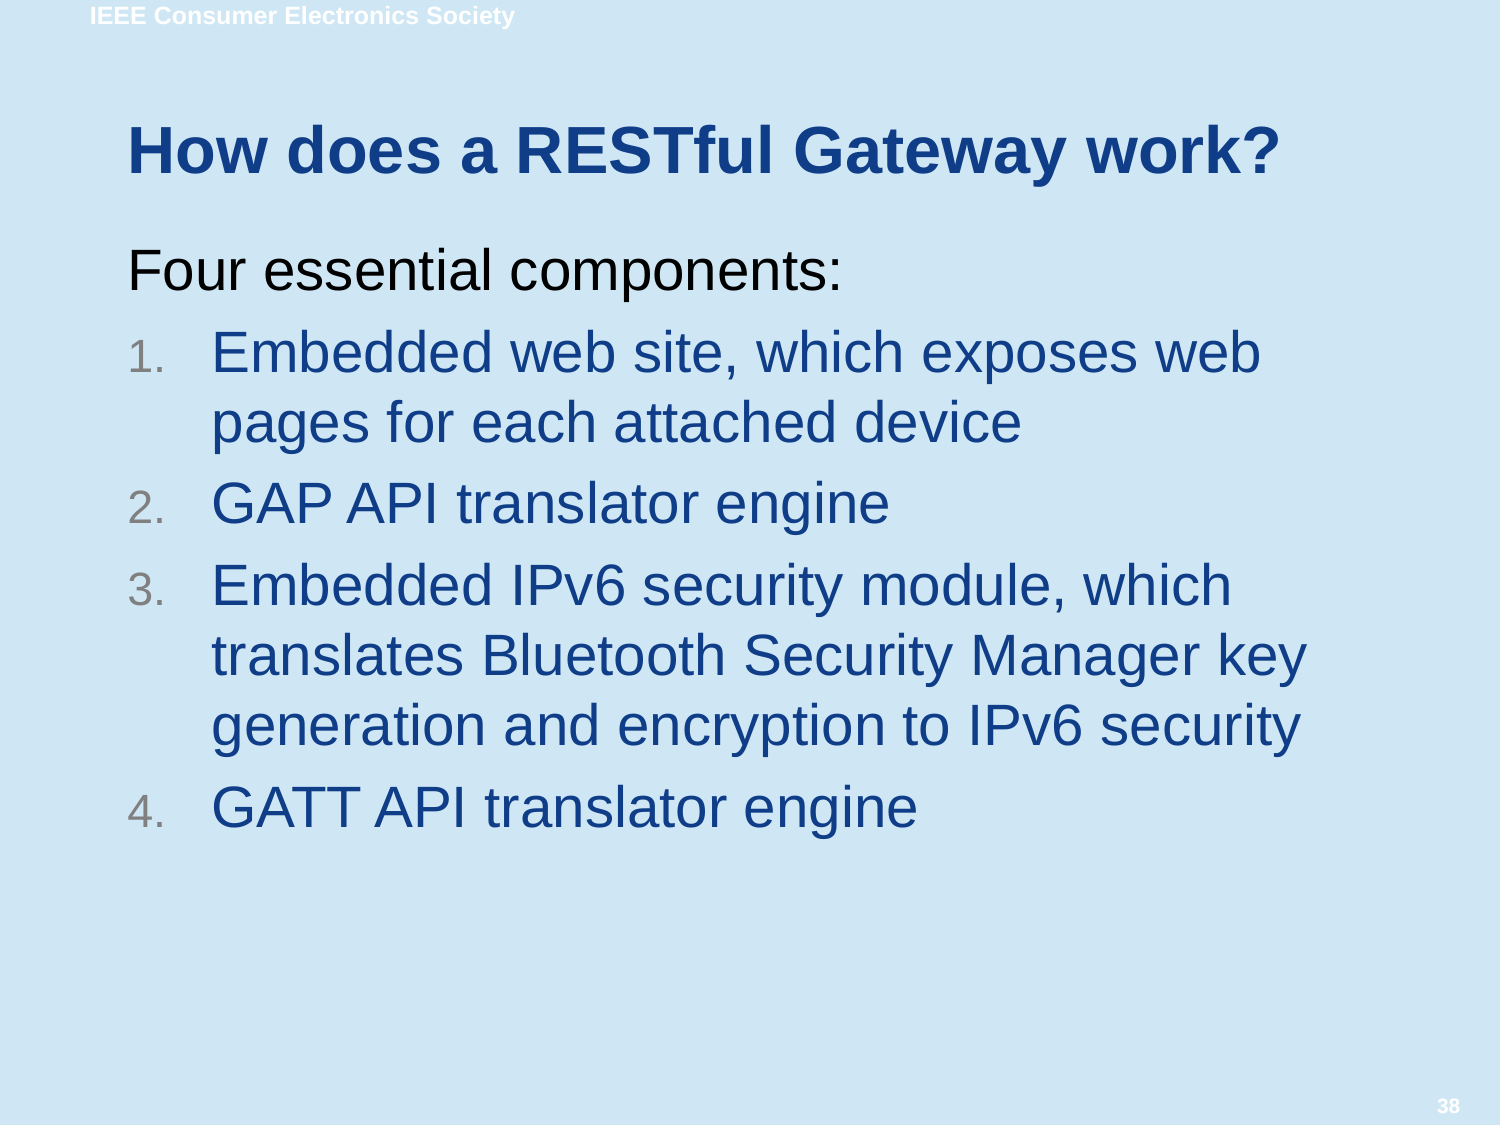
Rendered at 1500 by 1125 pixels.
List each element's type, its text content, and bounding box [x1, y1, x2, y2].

title How does a RESTful Gateway work? [112, 99, 1388, 224]
list Four essential components: Embedded web site, which exposes web pages for each attached device GAP API translator engine Embedded IPv6 security module, which translates Bluetooth Security Manager key generation and encryption to IPv6 security GATT API translator engine [112, 224, 1388, 1000]
